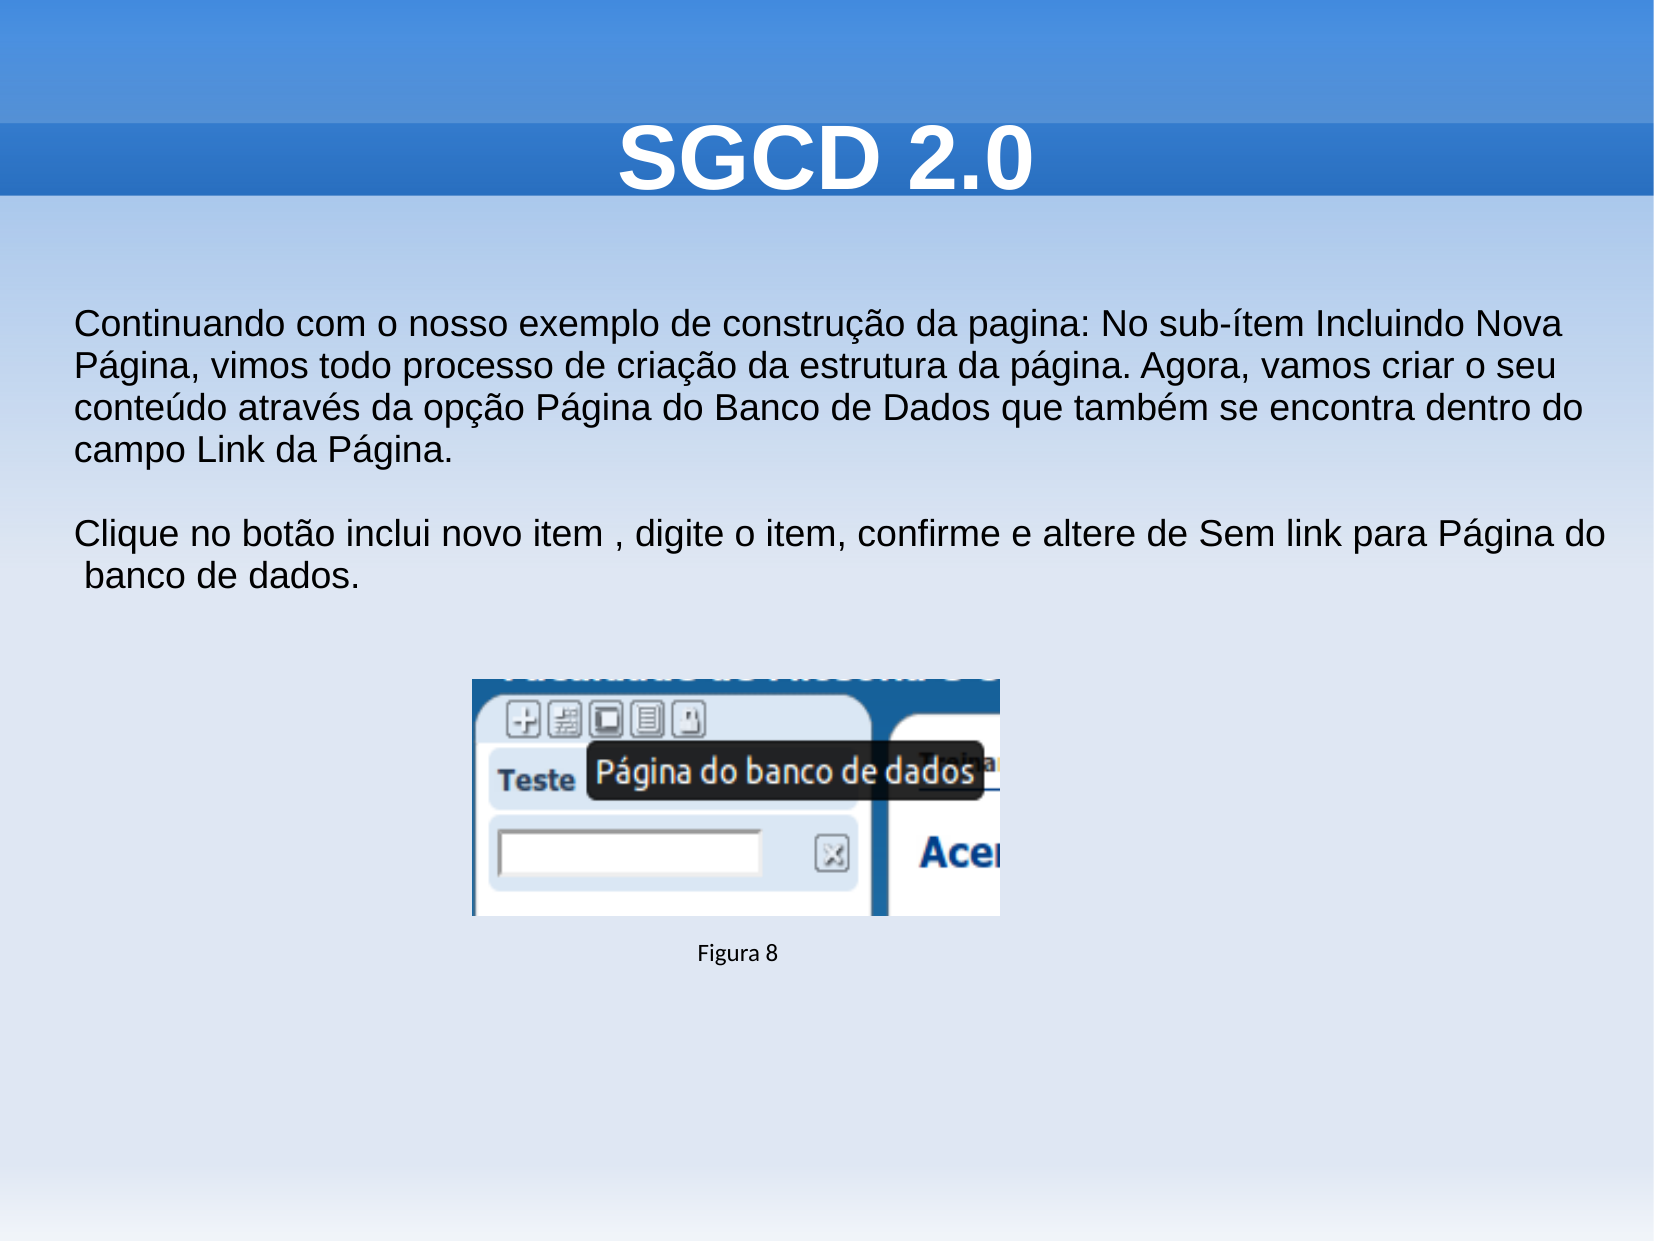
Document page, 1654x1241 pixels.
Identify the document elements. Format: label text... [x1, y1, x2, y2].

picture [0, 0, 1654, 1241]
text_box Continuando com o nosso exemplo de construção da pagina: No sub-ítem Incluindo Nova Página, vimos todo processo de criação da estrutura da página. Agora, vamos criar o seu conteúdo através da opção Página do Banco de Dados que também se encontra dentro do campo Link da Página. Clique no botão inclui novo item , digite o item, confirme e altere de Sem link para Página do banco de dados. [59, 295, 1625, 605]
title SGCD 2.0 [82, 49, 1571, 257]
text_box Figura 8 [590, 929, 886, 975]
